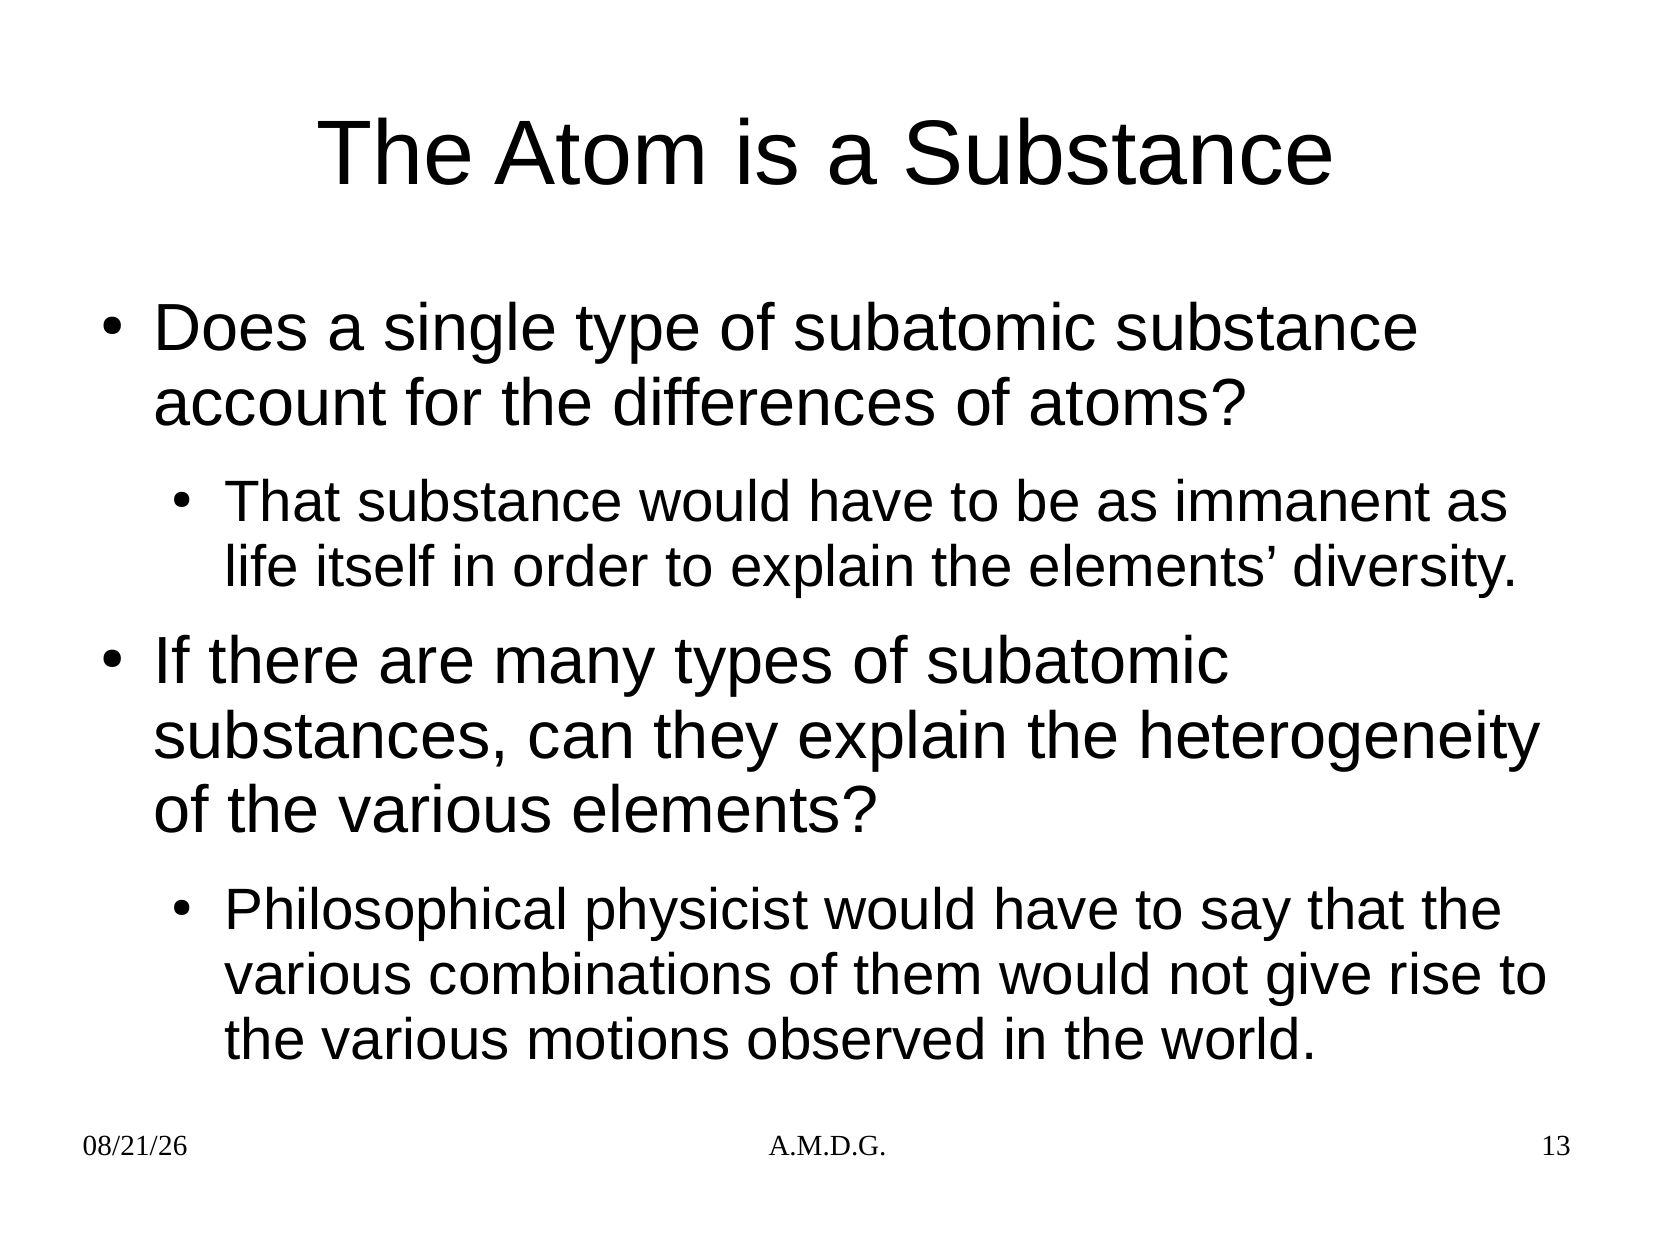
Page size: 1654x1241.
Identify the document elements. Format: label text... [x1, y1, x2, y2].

list Does a single type of subatomic substance account for the differences of atoms? That substance would have to be as immanent as life itself in order to explain the elements’ diversity. If there are many types of subatomic substances, can they explain the heterogeneity of the various elements? Philosophical physicist would have to say that the various combinations of them would not give rise to the various motions observed in the world. [82, 290, 1571, 1109]
title The Atom is a Substance [82, 49, 1571, 257]
